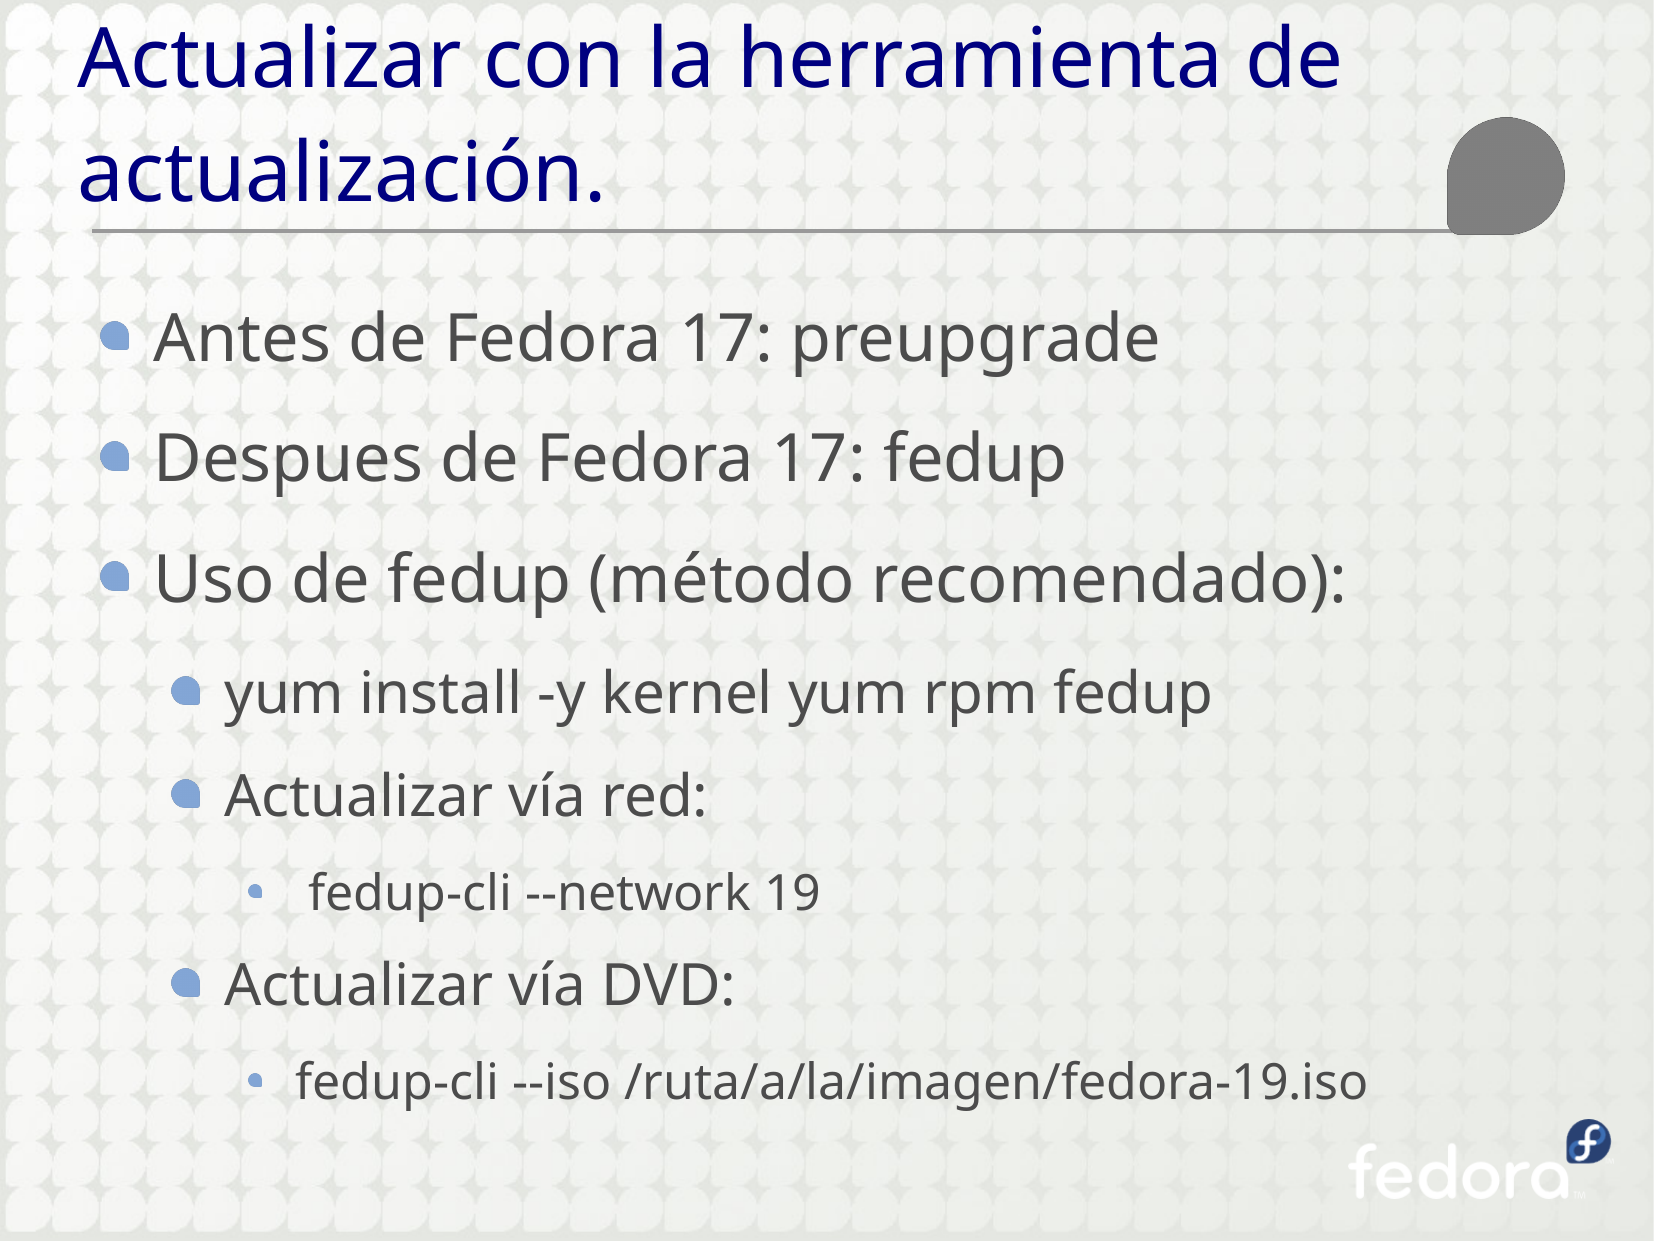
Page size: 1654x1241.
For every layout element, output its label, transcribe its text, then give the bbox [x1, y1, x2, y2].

title Actualizar con la herramienta de actualización. [77, 0, 1408, 225]
picture [0, 0, 1654, 1241]
list Antes de Fedora 17: preupgrade Despues de Fedora 17: fedup Uso de fedup (método recomendado): yum install -y kernel yum rpm fedup Actualizar vía red: fedup-cli --network 19 Actualizar vía DVD: fedup-cli --iso /ruta/a/la/imagen/fedora-19.iso [82, 290, 1571, 1094]
